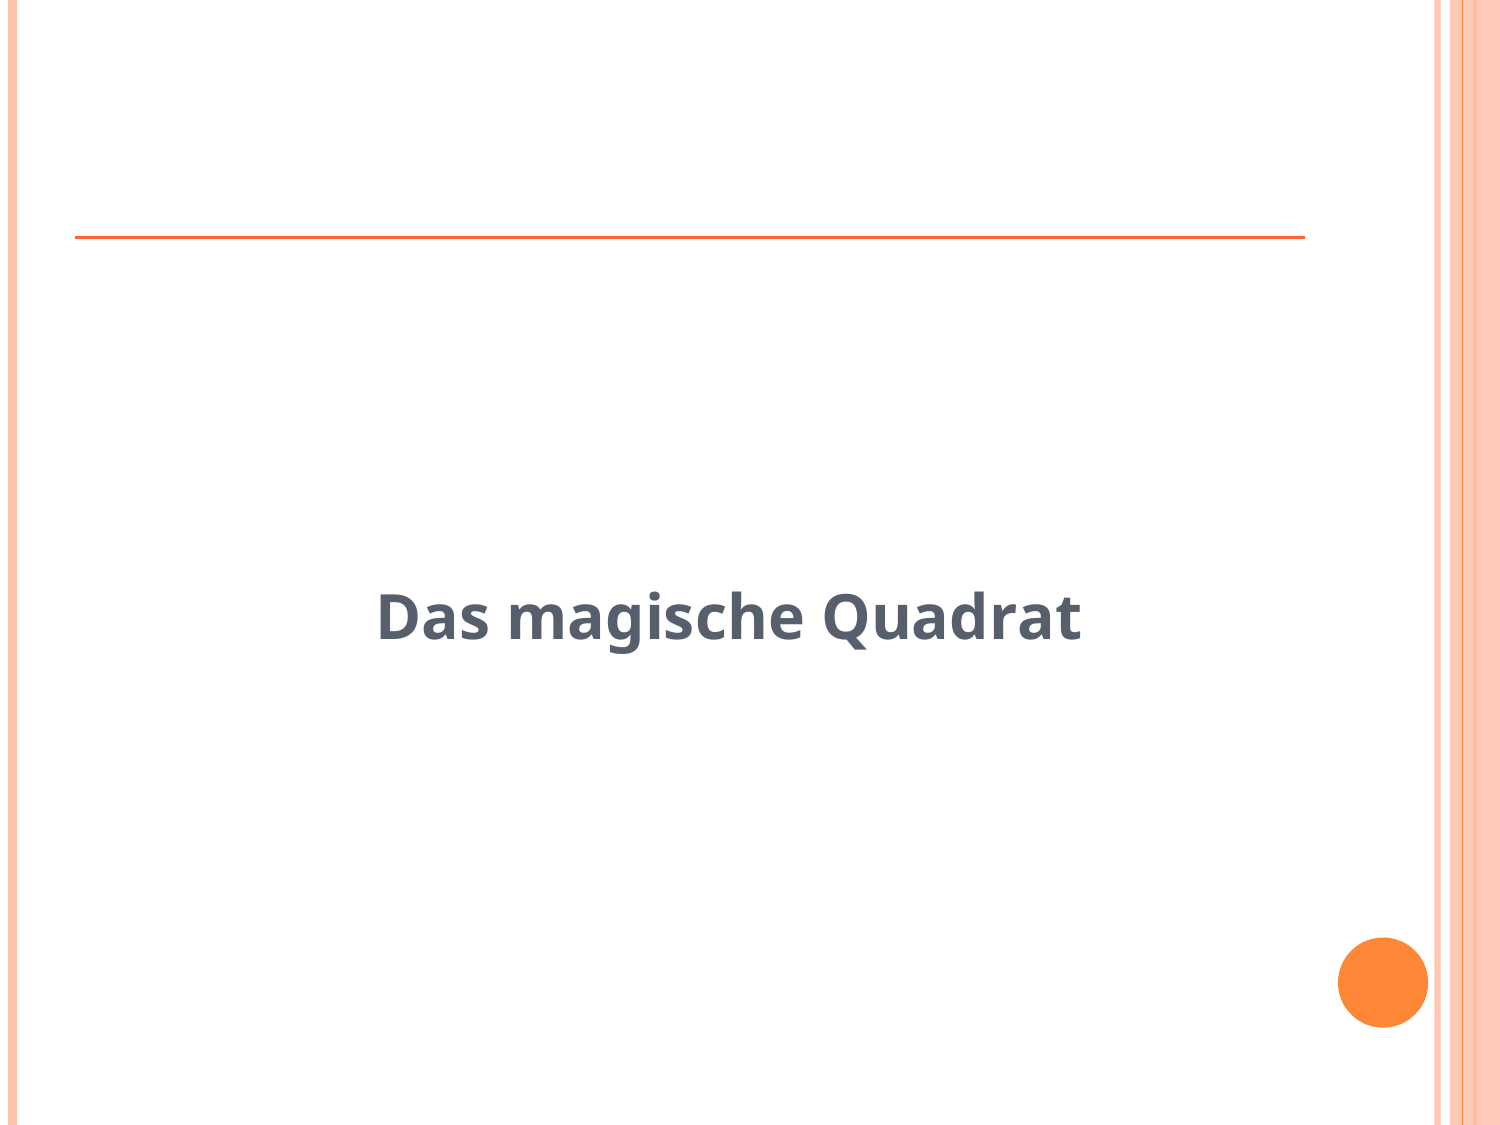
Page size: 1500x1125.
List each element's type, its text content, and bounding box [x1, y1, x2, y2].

title Das magische Quadrat [52, 529, 1407, 703]
